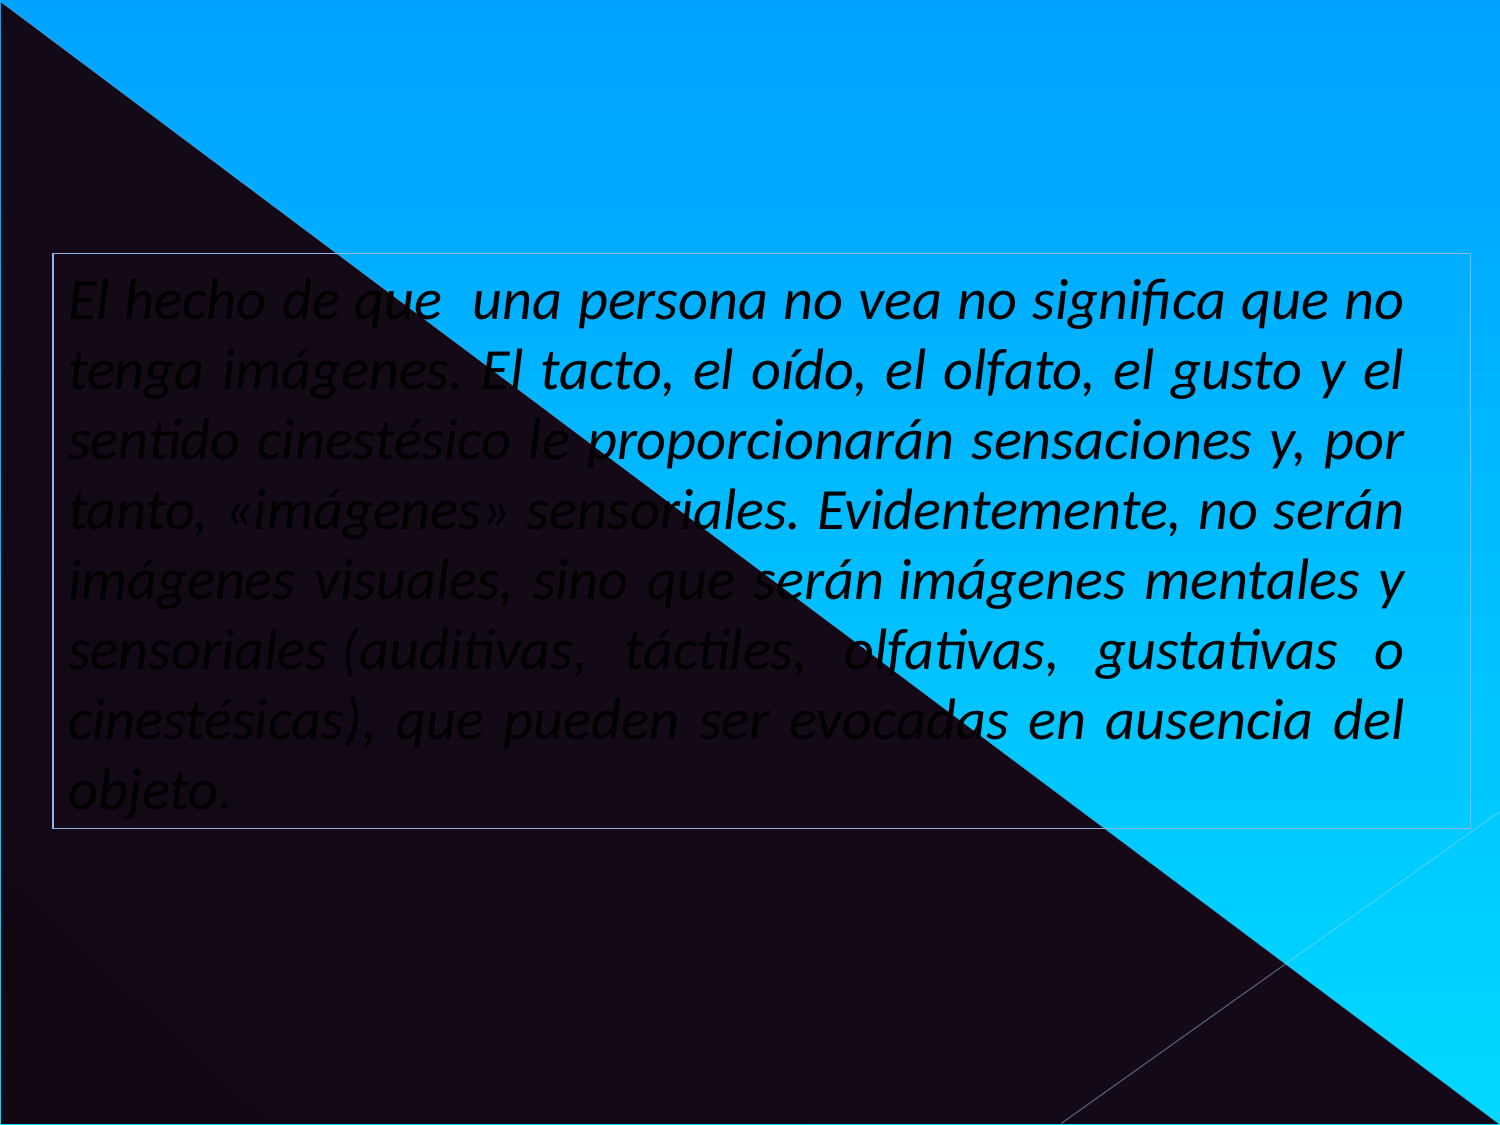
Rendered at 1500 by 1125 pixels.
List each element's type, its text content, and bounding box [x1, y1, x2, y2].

text_box El hecho de que una persona no vea no significa que no tenga imágenes. El tacto, el oído, el olfato, el gusto y el sentido cinestésico le proporcionarán sensaciones y, por tanto, «imágenes» sensoriales. Evidentemente, no serán imágenes visuales, sino que serán imágenes mentales y sensoriales (auditivas, táctiles, olfativas, gustativas o cinestésicas), que pueden ser evocadas en ausencia del objeto. [53, 254, 1471, 829]
